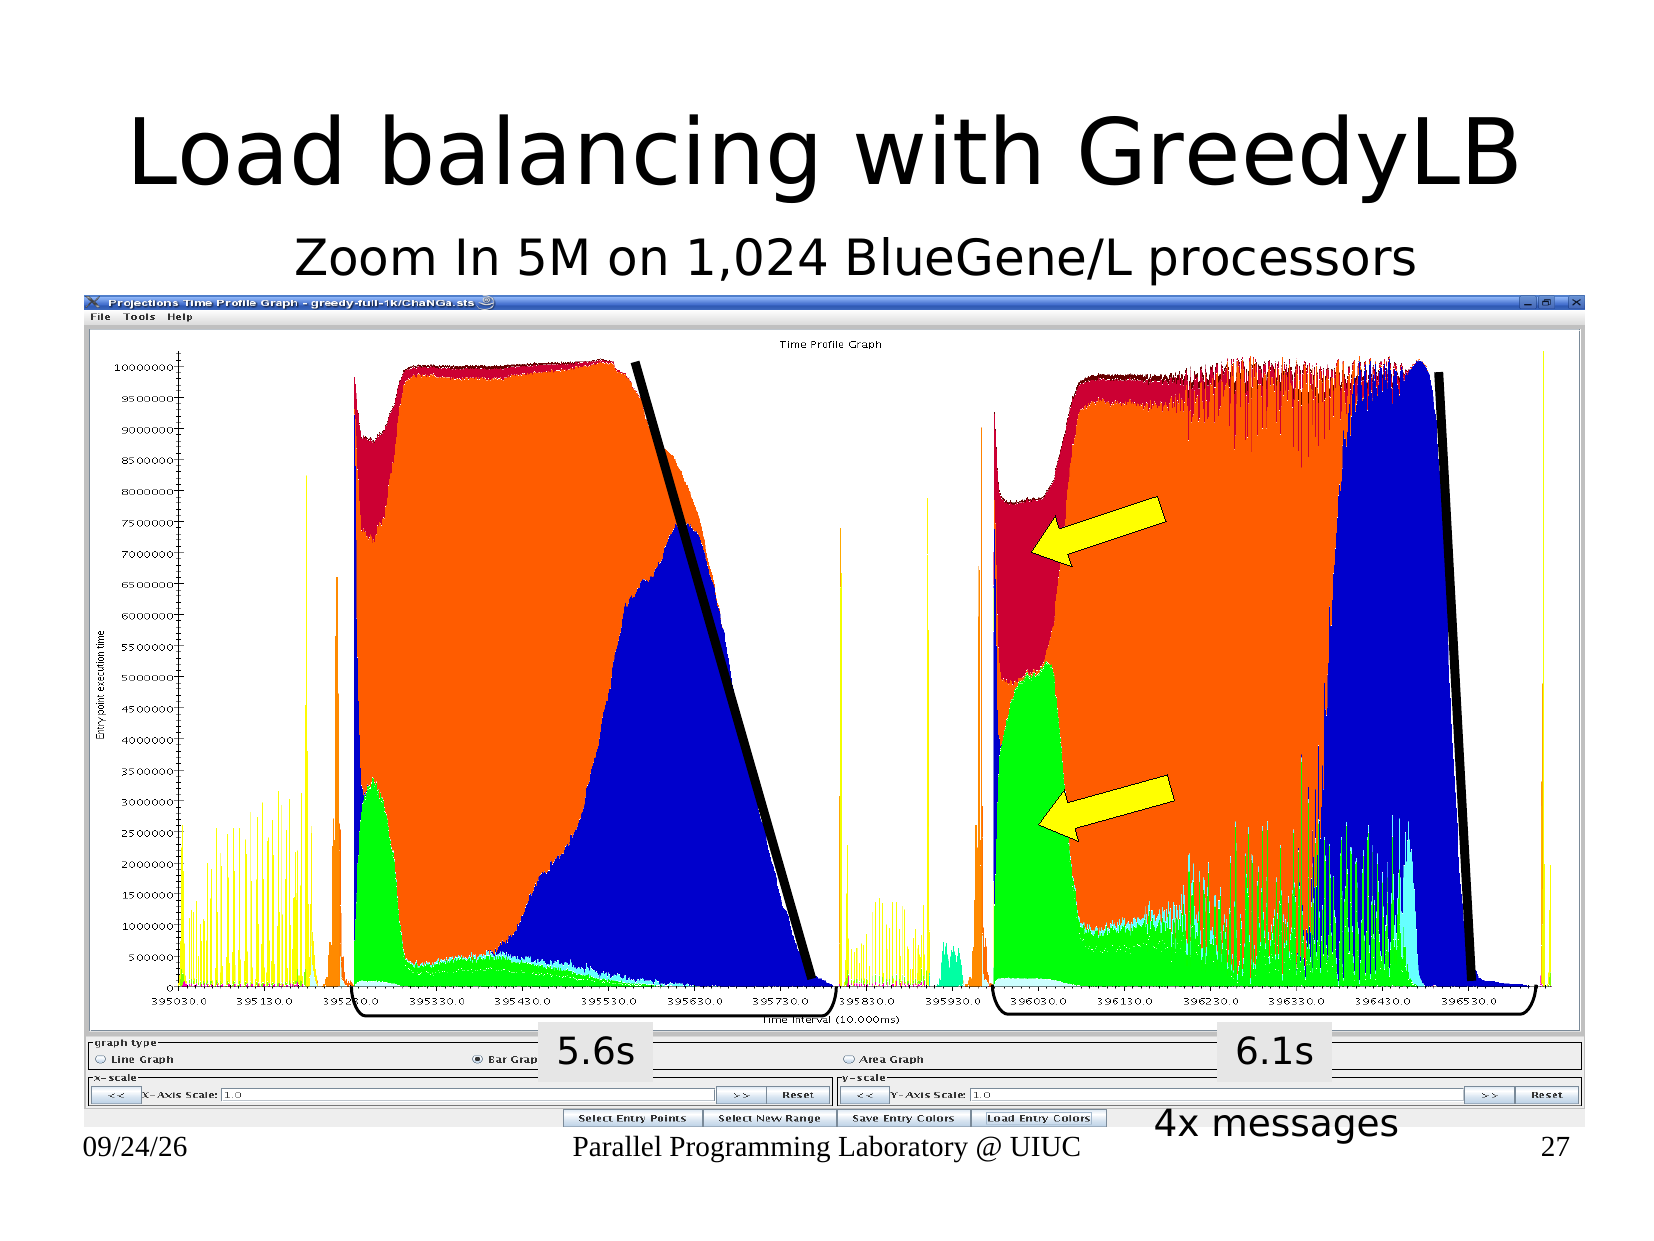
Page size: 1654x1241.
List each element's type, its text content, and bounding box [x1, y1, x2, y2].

text_box [1031, 496, 1167, 567]
text_box Zoom In 5M on 1,024 BlueGene/L processors [279, 221, 1434, 295]
text_box 4x messages [1138, 1094, 1415, 1153]
text_box 5.6s [538, 1022, 653, 1082]
text_box 6.1s [1217, 1022, 1332, 1082]
picture [84, 295, 1585, 1127]
title Load balancing with GreedyLB [82, 49, 1571, 257]
text_box [1038, 774, 1175, 842]
